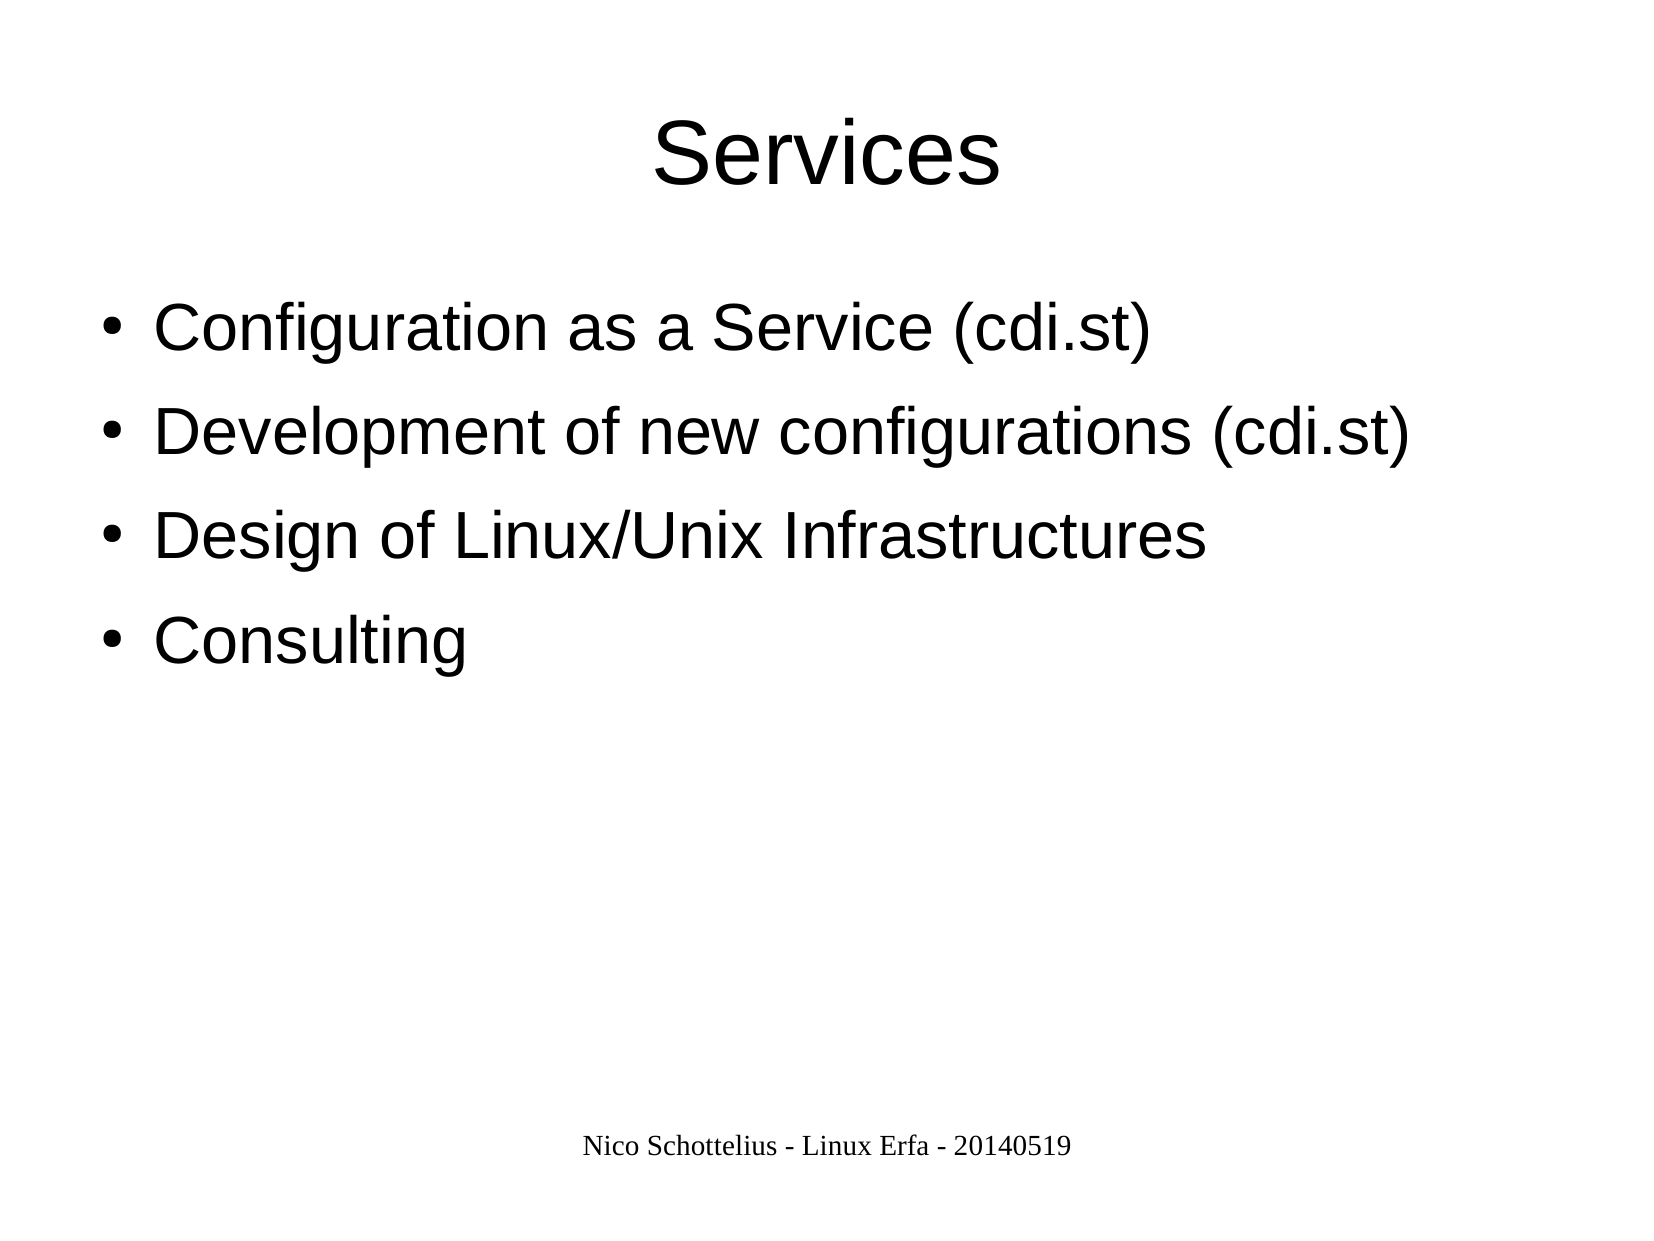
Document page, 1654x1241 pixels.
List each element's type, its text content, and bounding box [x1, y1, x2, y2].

title Services [82, 49, 1571, 257]
list Configuration as a Service (cdi.st) Development of new configurations (cdi.st) Design of Linux/Unix Infrastructures Consulting [82, 290, 1538, 1010]
